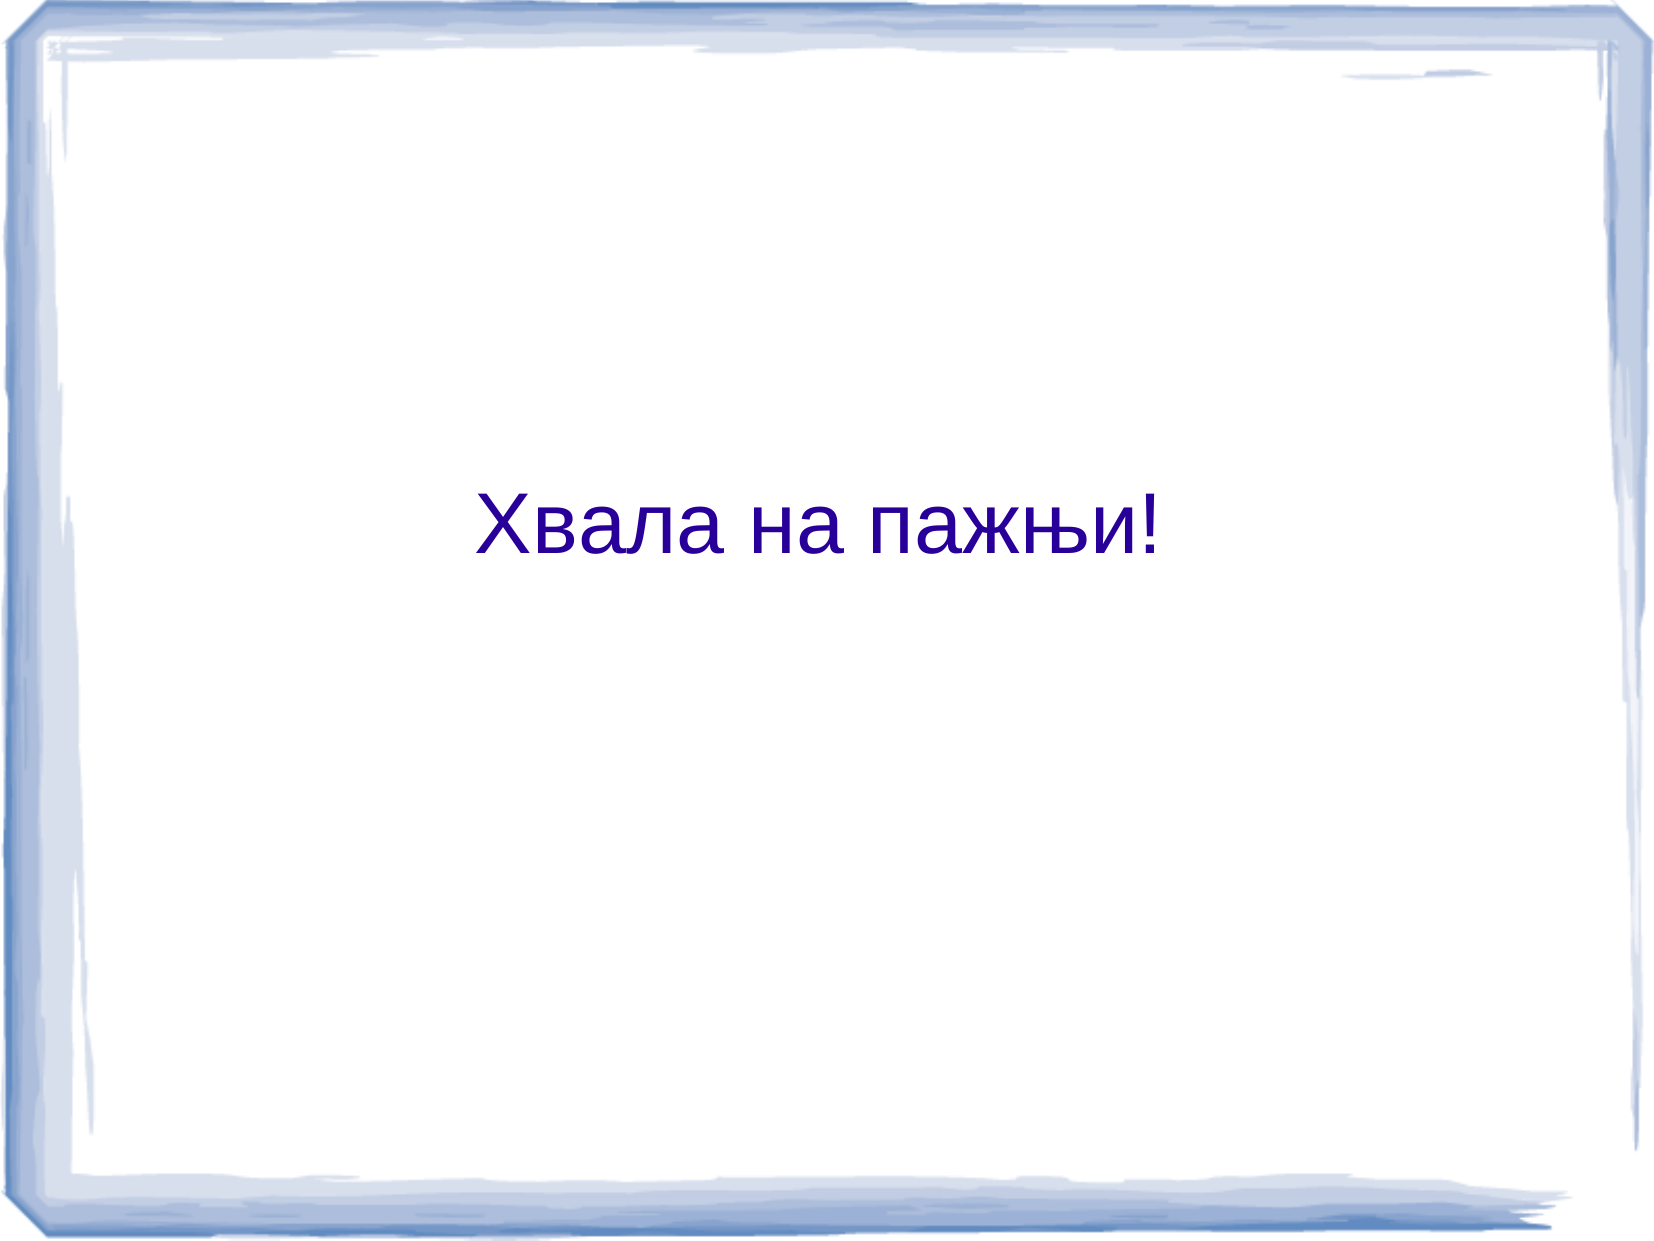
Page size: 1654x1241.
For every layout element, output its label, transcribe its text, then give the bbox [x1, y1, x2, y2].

picture [0, 0, 1654, 1241]
title Хвала на пажњи! [75, 420, 1564, 628]
